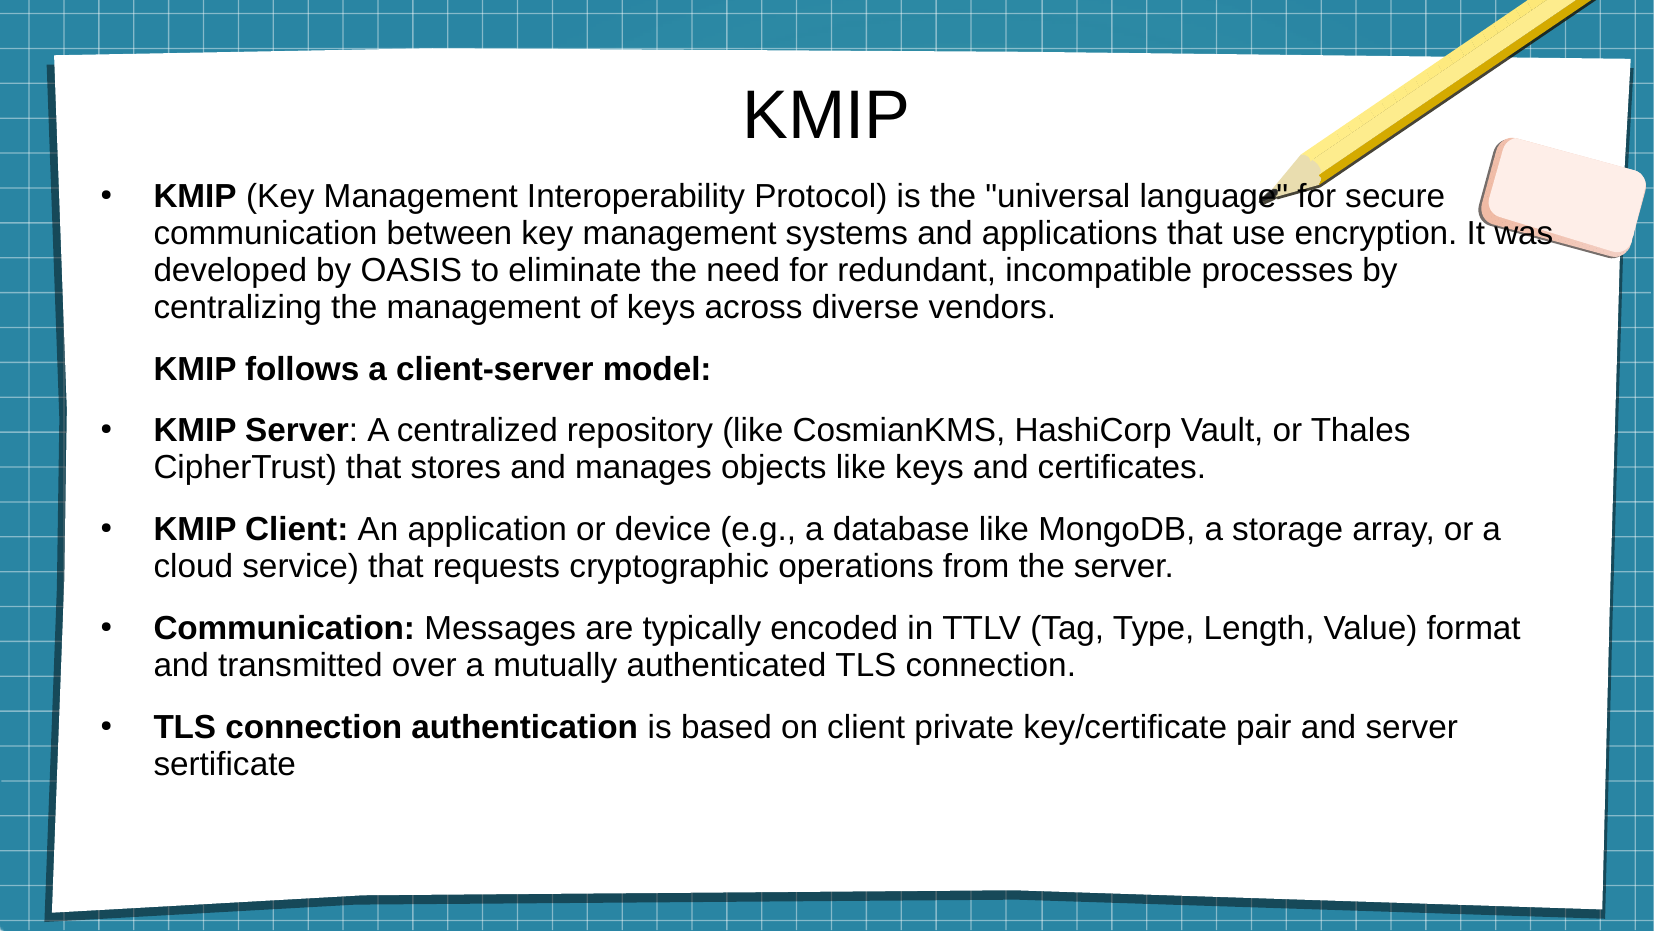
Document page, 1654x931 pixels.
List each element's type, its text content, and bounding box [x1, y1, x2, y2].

title KMIP [82, 37, 1571, 177]
list KMIP (Key Management Interoperability Protocol) is the "universal language" for secure communication between key management systems and applications that use encryption. It was developed by OASIS to eliminate the need for redundant, incompatible processes by centralizing the management of keys across diverse vendors. KMIP follows a client-server model: KMIP Server: A centralized repository (like CosmianKMS, HashiCorp Vault, or Thales CipherTrust) that stores and manages objects like keys and certificates. KMIP Client: An application or device (e.g., a database like MongoDB, a storage array, or a cloud service) that requests cryptographic operations from the server. Communication: Messages are typically encoded in TTLV (Tag, Type, Length, Value) format and transmitted over a mutually authenticated TLS connection. TLS connection authentication is based on client private key/certificate pair and server sertificate [82, 177, 1571, 827]
